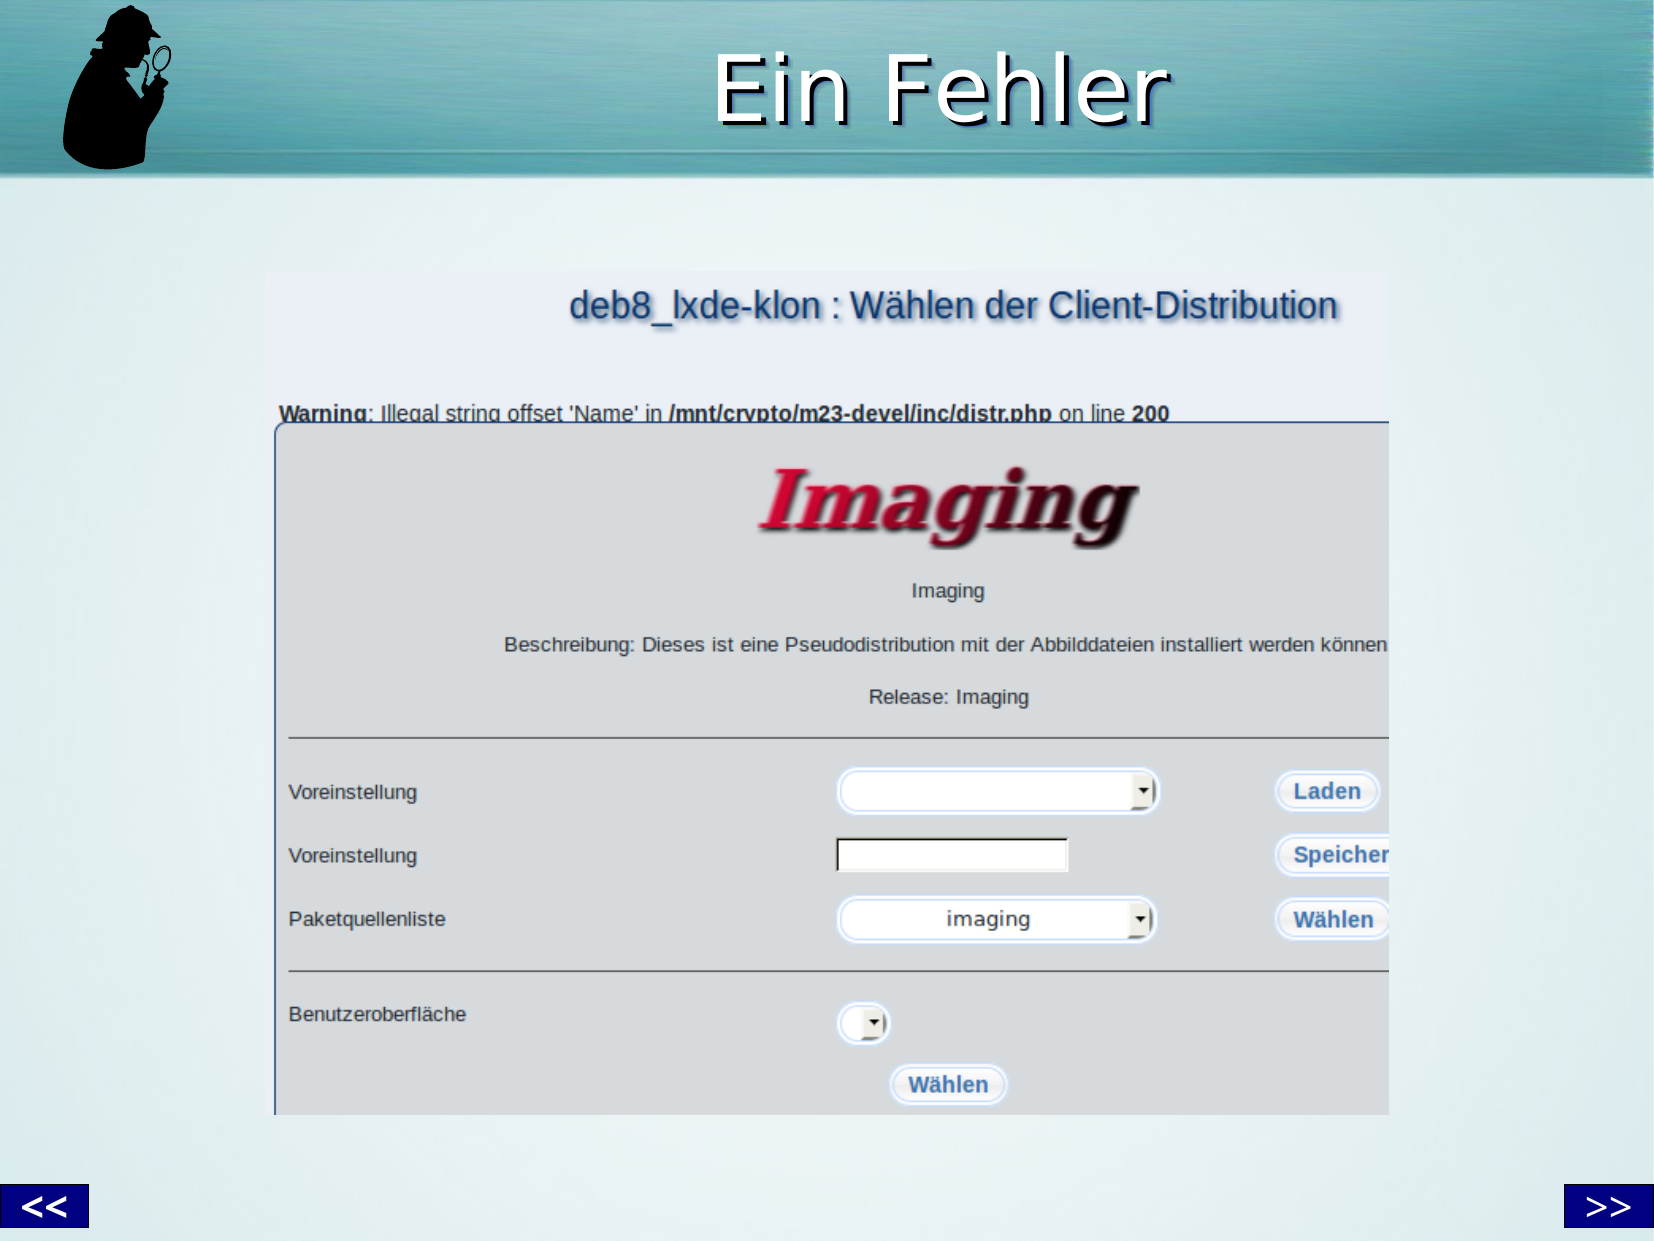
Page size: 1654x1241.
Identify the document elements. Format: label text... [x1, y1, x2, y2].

picture [0, 0, 1654, 1241]
title Ein Fehler [224, 2, 1654, 178]
